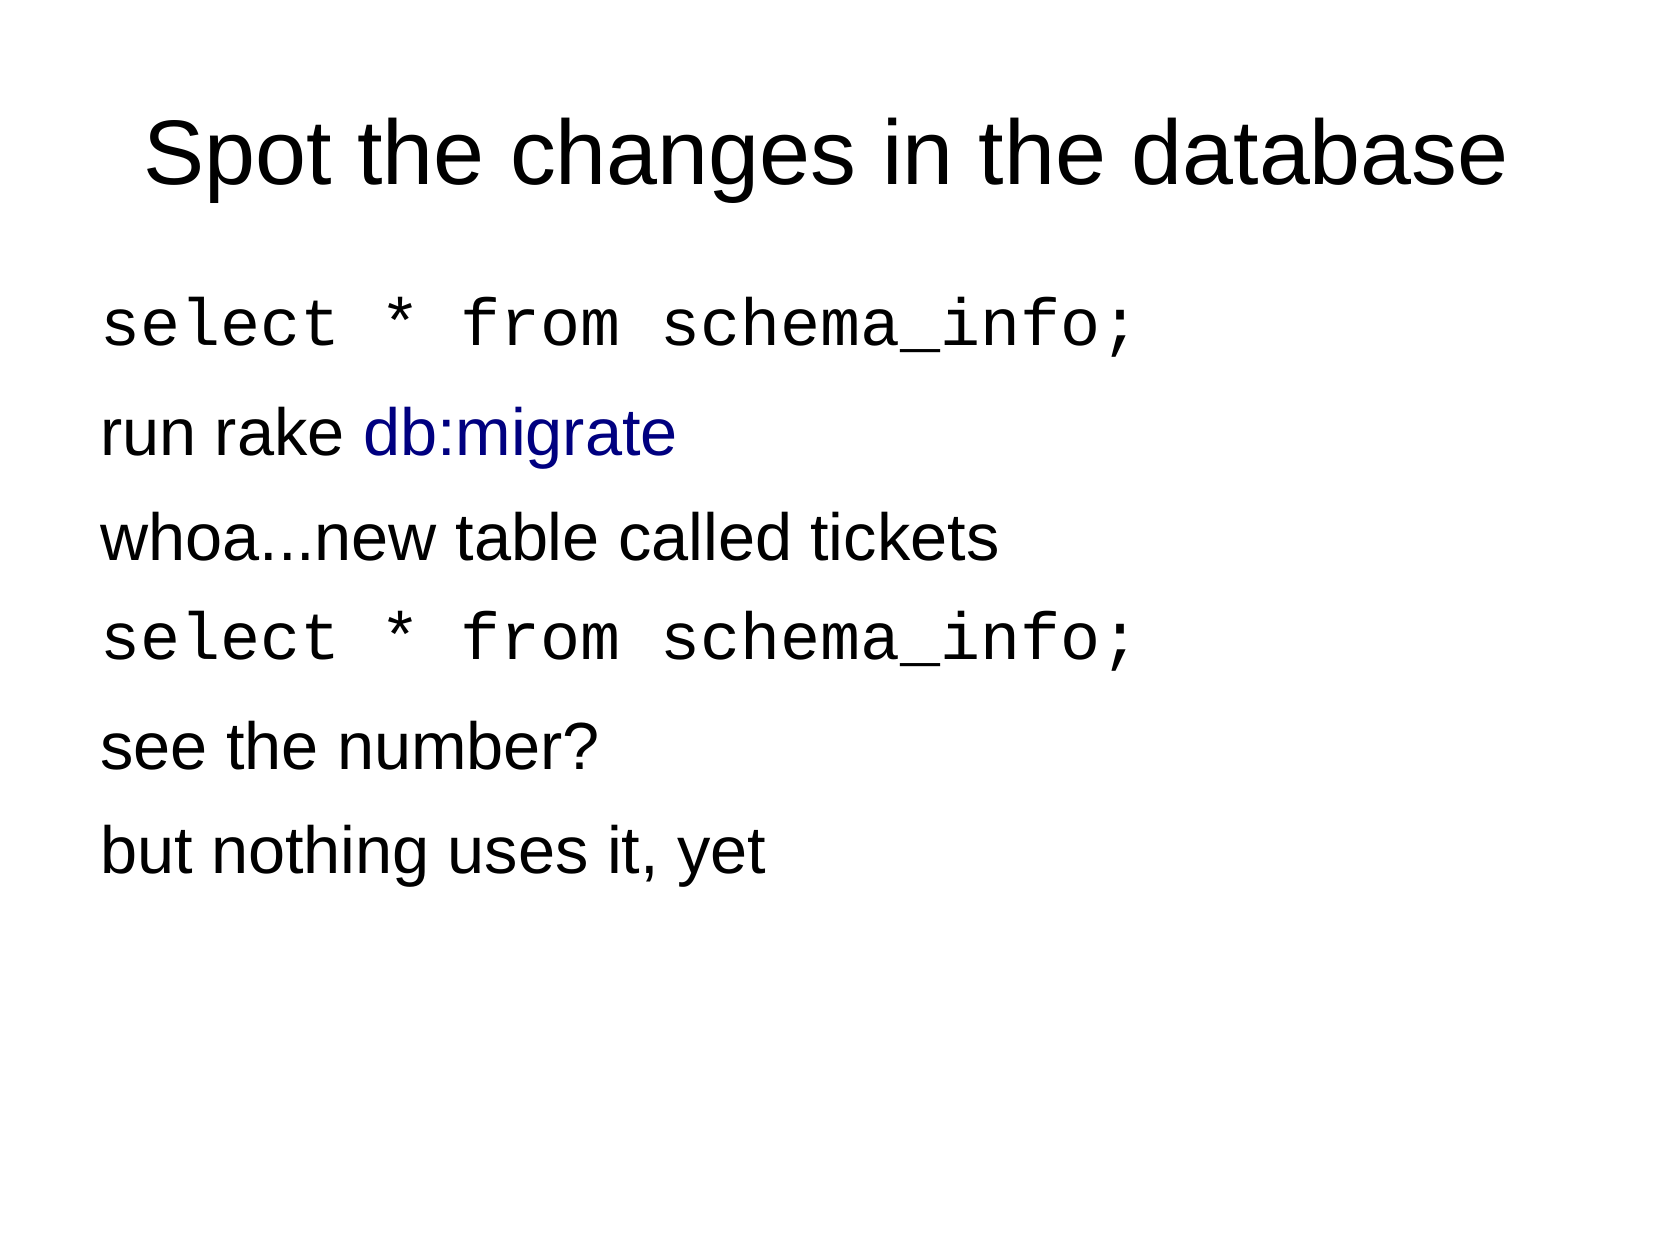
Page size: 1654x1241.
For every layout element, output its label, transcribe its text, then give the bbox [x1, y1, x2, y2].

title Spot the changes in the database [82, 56, 1571, 250]
list select * from schema_info; run rake db:migrate whoa...new table called tickets select * from schema_info; see the number? but nothing uses it, yet [82, 290, 1571, 1094]
